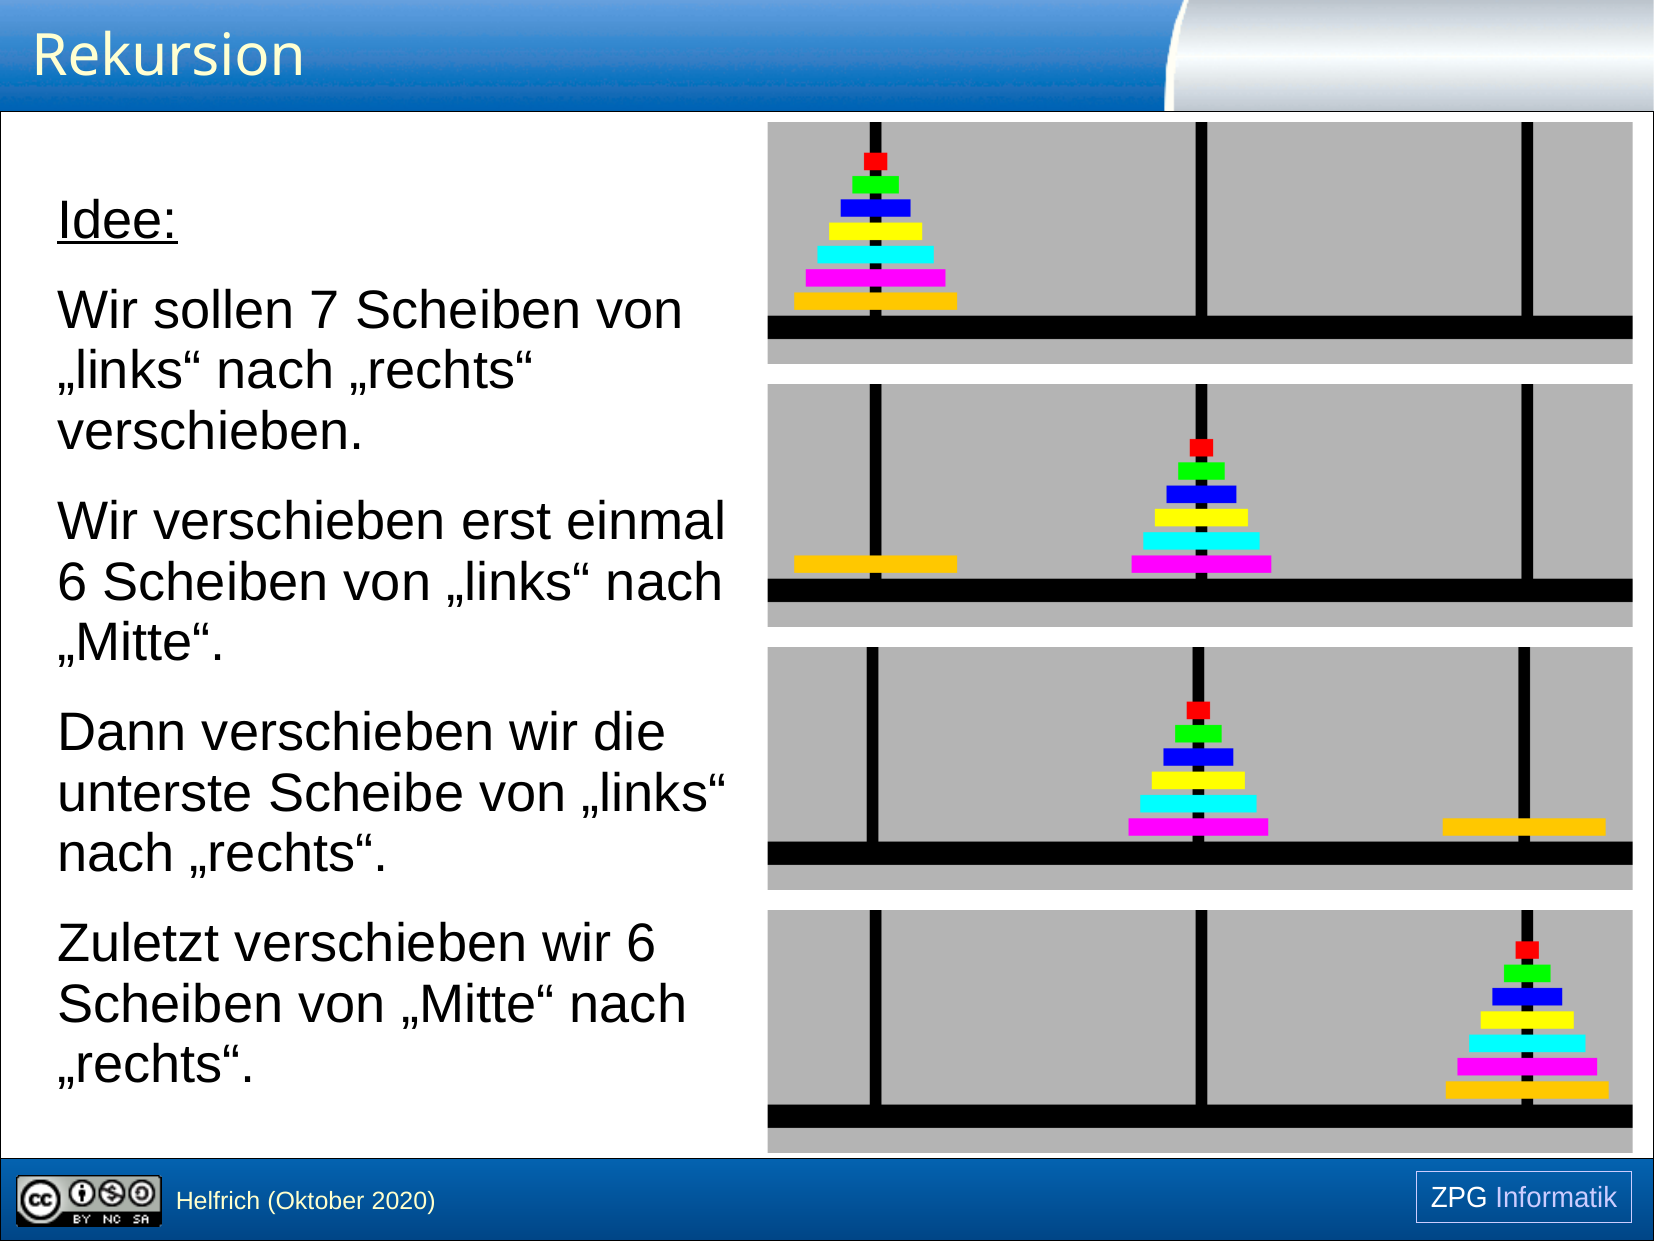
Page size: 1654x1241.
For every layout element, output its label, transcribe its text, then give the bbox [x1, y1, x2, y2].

picture [16, 1175, 162, 1227]
picture [767, 384, 1633, 627]
picture [767, 647, 1633, 890]
picture [767, 910, 1633, 1153]
list Idee: Wir sollen 7 Scheiben von „links“ nach „rechts“ verschieben. Wir verschieben erst einmal 6 Scheiben von „links“ nach „Mitte“. Dann verschieben wir die unterste Scheibe von „links“ nach „rechts“. Zuletzt verschieben wir 6 Scheiben von „Mitte“ nach „rechts“. [57, 189, 752, 1123]
picture [0, 0, 1654, 111]
picture [767, 122, 1633, 364]
title Rekursion [31, 14, 1151, 92]
